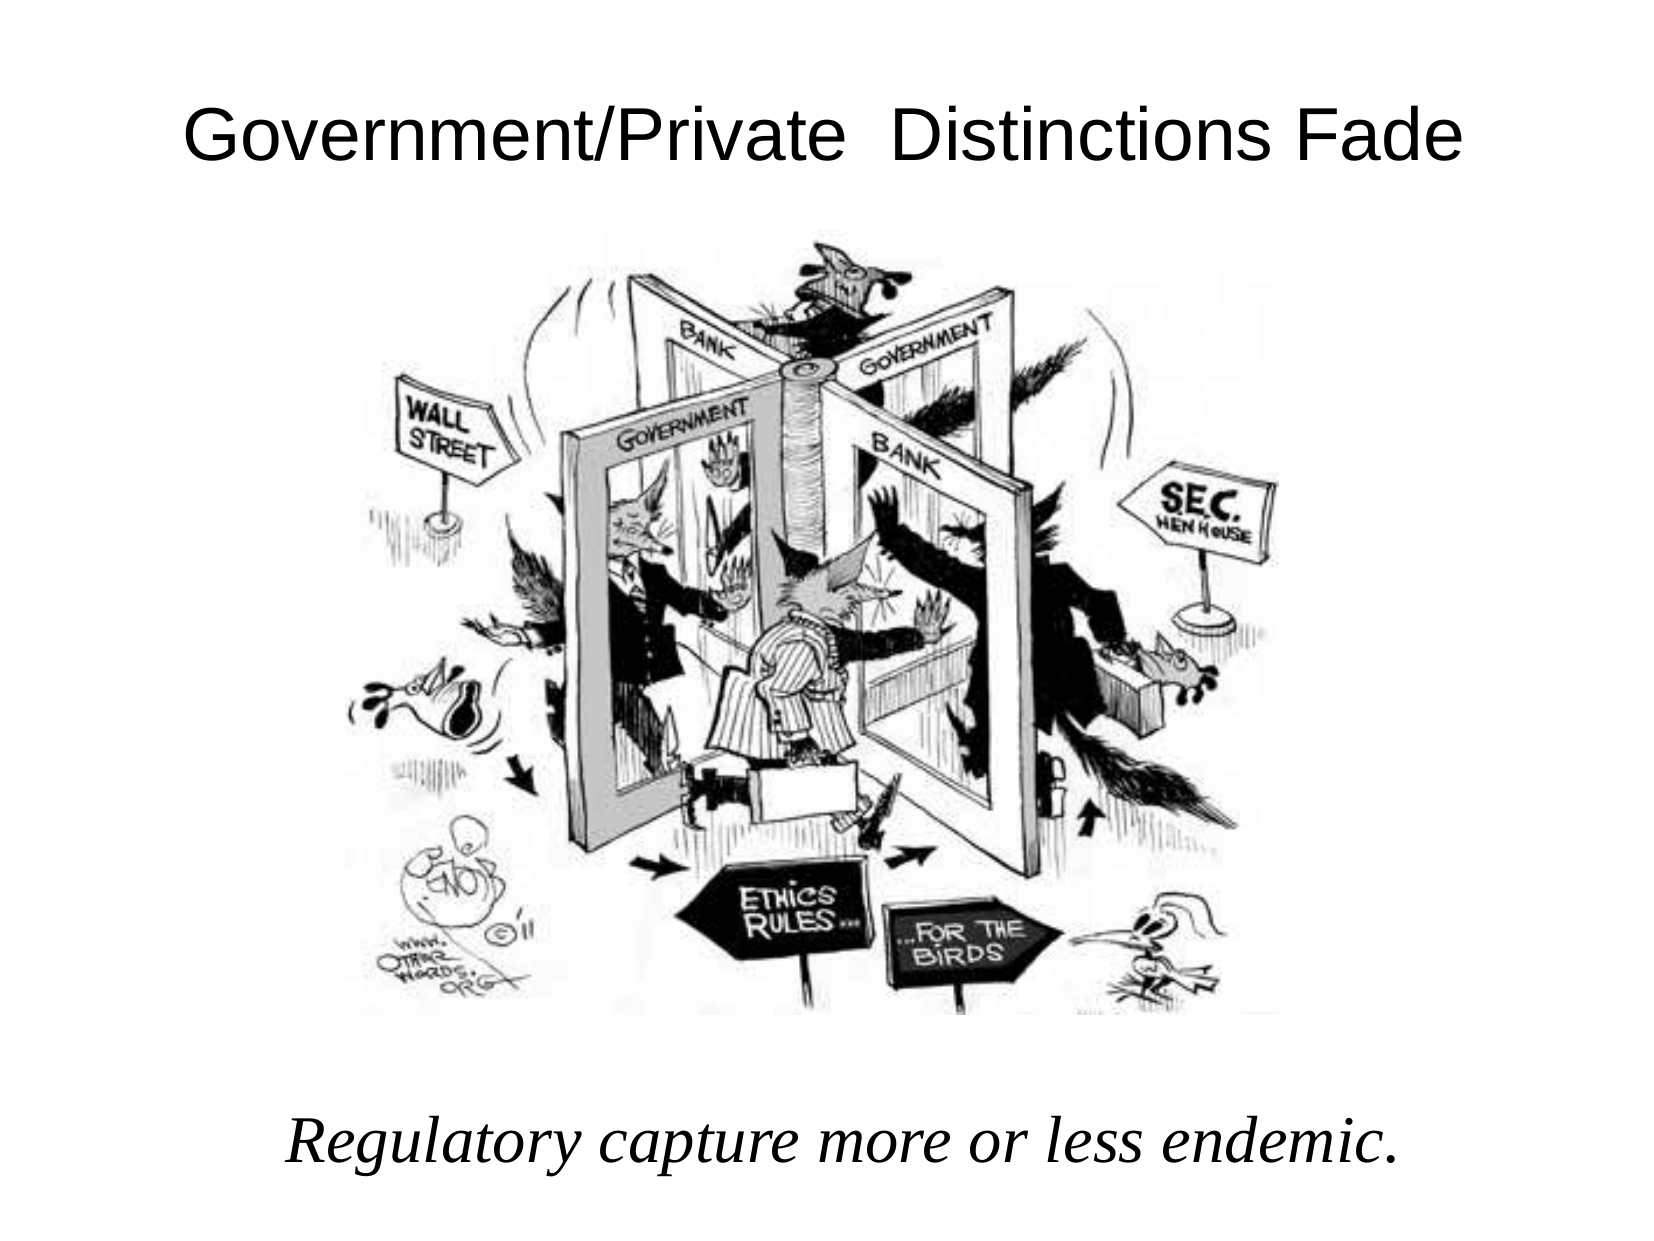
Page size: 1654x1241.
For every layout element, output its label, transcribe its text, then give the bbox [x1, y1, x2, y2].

text_box Government/Private Distinctions Fade [63, 82, 1585, 186]
picture [345, 230, 1279, 1015]
text_box Regulatory capture more or less endemic. [80, 1097, 1573, 1187]
